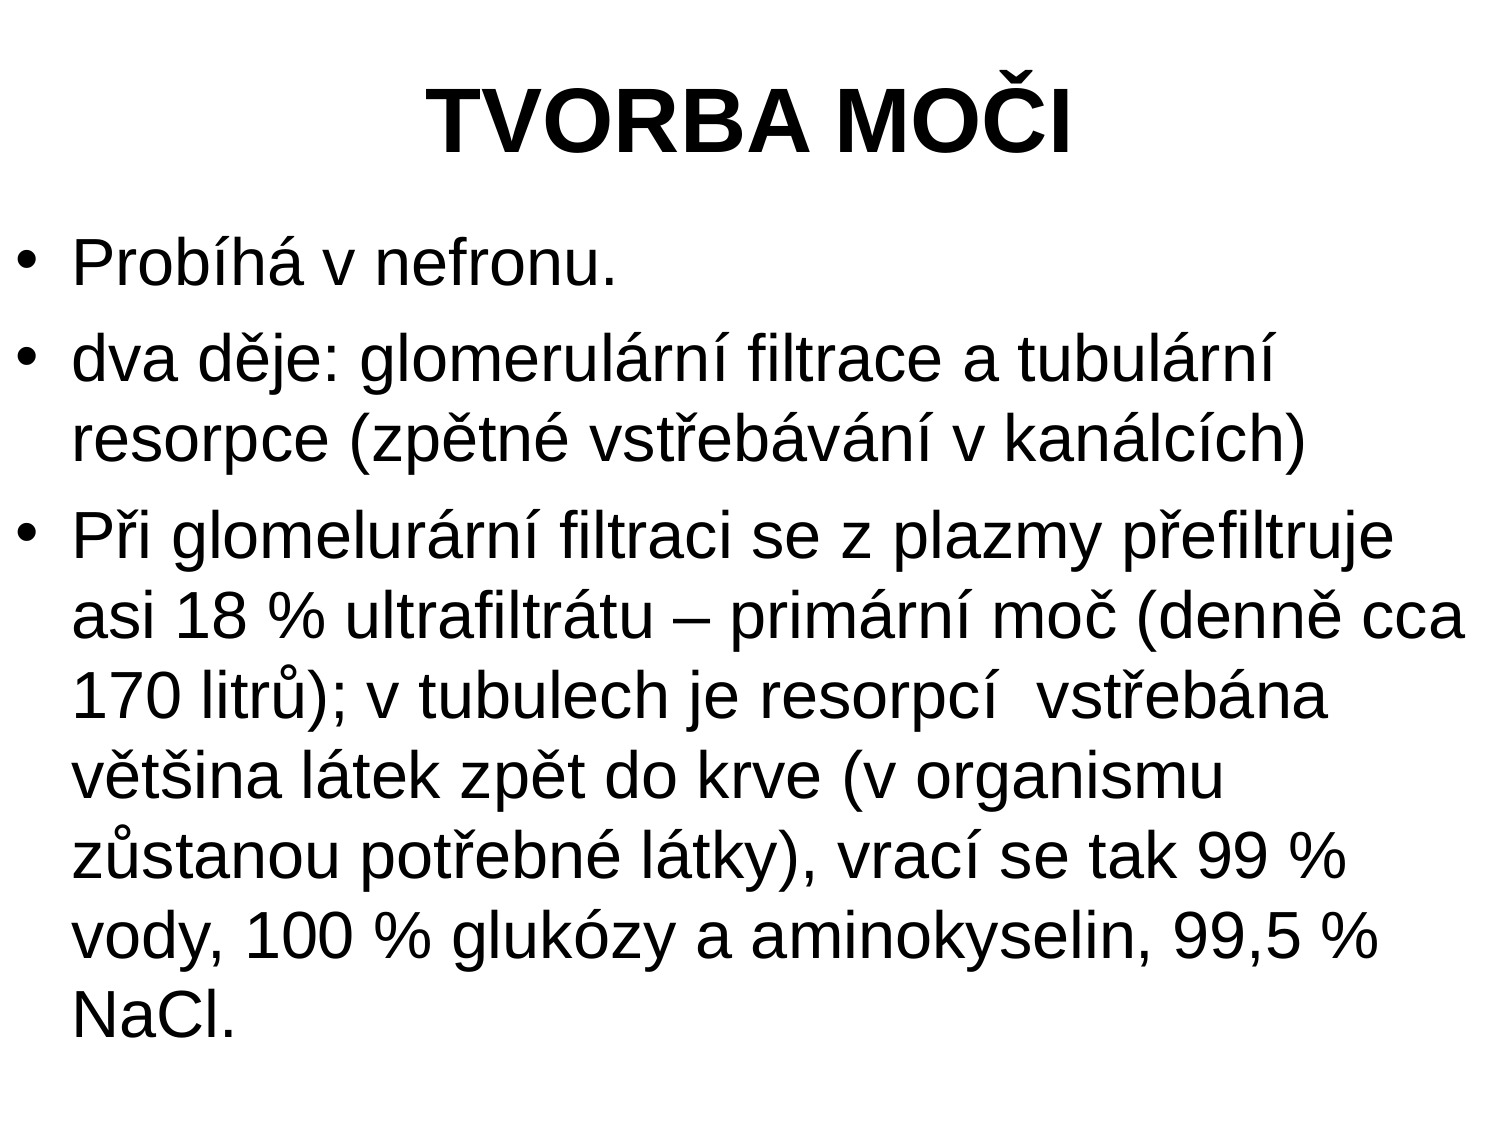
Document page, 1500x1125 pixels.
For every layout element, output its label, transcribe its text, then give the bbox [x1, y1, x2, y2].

list Probíhá v nefronu. dva děje: glomerulární filtrace a tubulární resorpce (zpětné vstřebávání v kanálcích) Při glomelurární filtraci se z plazmy přefiltruje asi 18 % ultrafiltrátu – primární moč (denně cca 170 litrů); v tubulech je resorpcí vstřebána většina látek zpět do krve (v organismu zůstanou potřebné látky), vrací se tak 99 % vody, 100 % glukózy a aminokyselin, 99,5 % NaCl. [0, 210, 1500, 1125]
title TVORBA MOČI [75, 45, 1426, 188]
